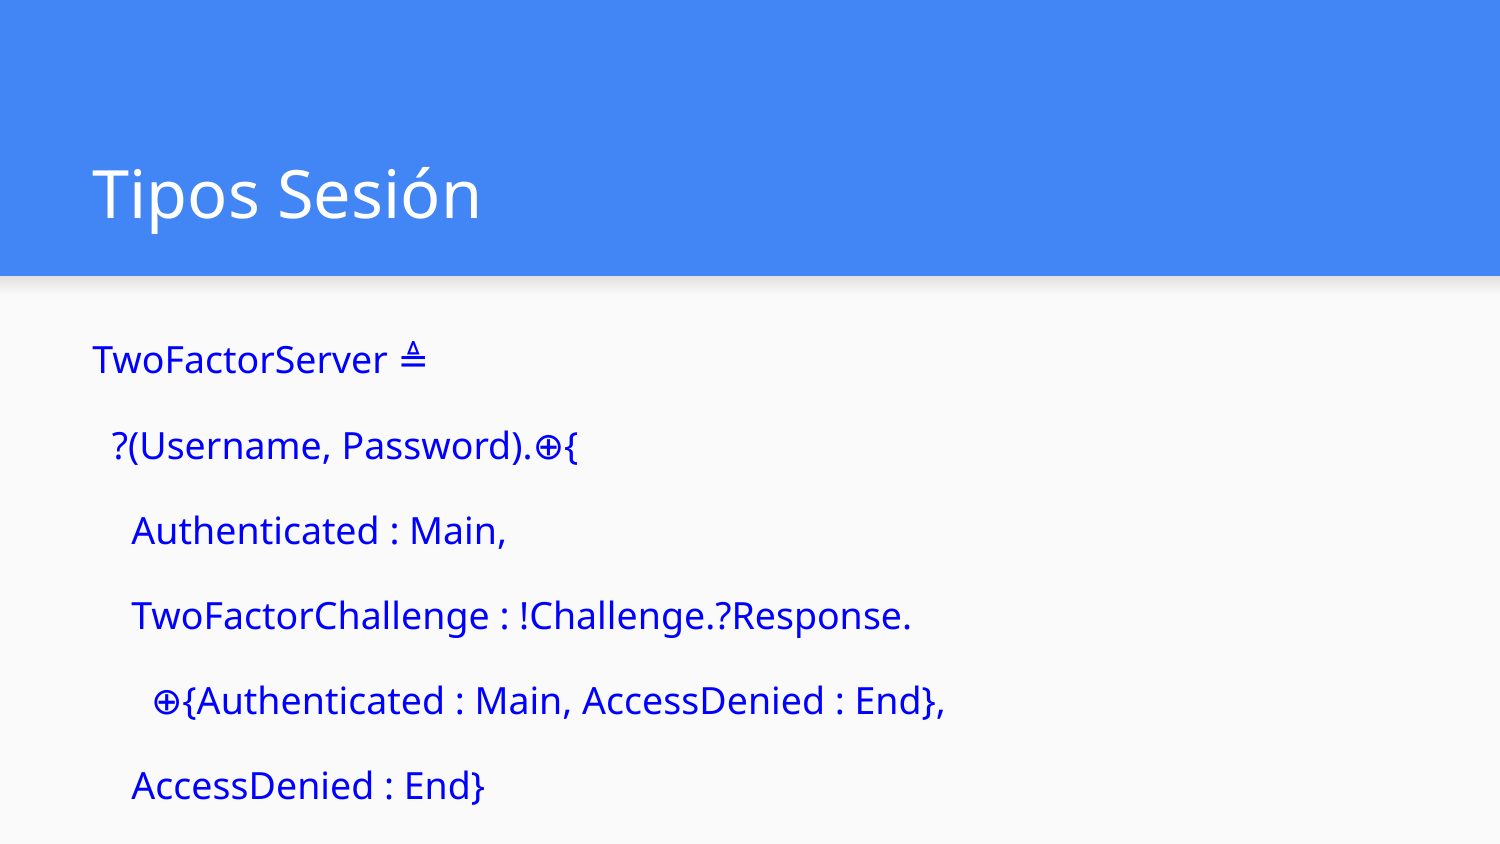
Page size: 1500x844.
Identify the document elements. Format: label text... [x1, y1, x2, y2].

title Tipos Sesión [77, 121, 1427, 248]
list TwoFactorServer ≜ ?(Username, Password).⊕{ Authenticated : Main, TwoFactorChallenge : !Challenge.?Response. ⊕{Authenticated : Main, AccessDenied : End}, AccessDenied : End} [77, 314, 1427, 760]
